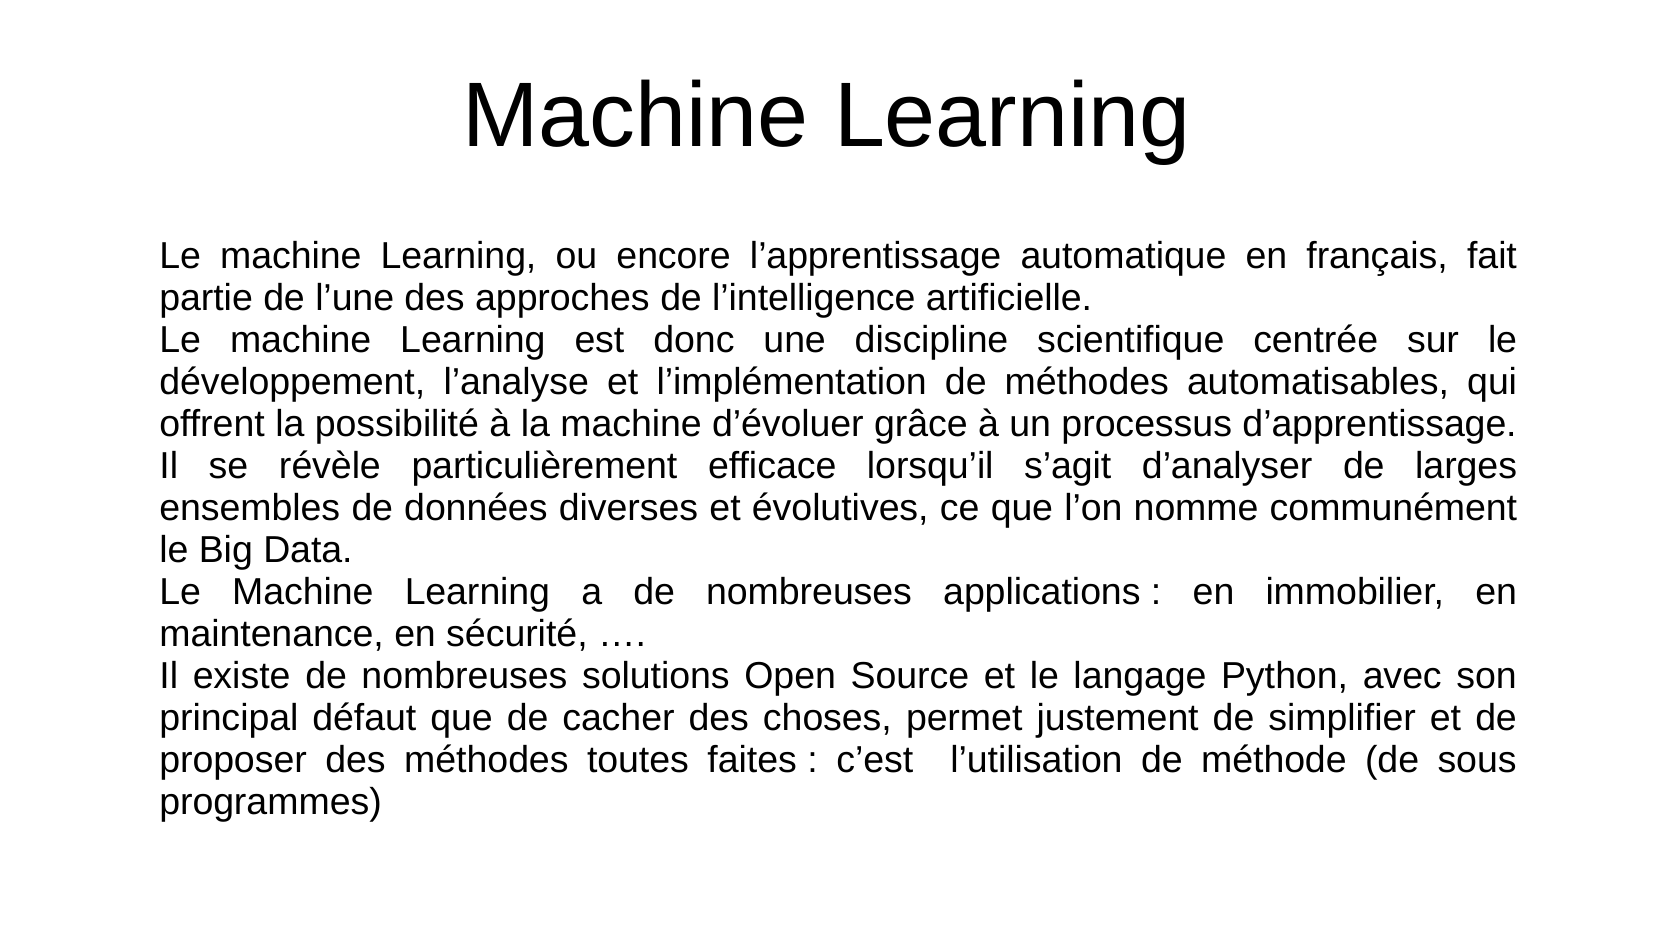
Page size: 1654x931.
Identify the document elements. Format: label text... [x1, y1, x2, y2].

title Machine Learning [82, 37, 1571, 193]
text_box Le machine Learning, ou encore l’apprentissage automatique en français, fait partie de l’une des approches de l’intelligence artificielle. Le machine Learning est donc une discipline scientifique centrée sur le développement, l’analyse et l’implémentation de méthodes automatisables, qui offrent la possibilité à la machine d’évoluer grâce à un processus d’apprentissage. Il se révèle particulièrement efficace lorsqu’il s’agit d’analyser de larges ensembles de données diverses et évolutives, ce que l’on nomme communément le Big Data. Le Machine Learning a de nombreuses applications : en immobilier, en maintenance, en sécurité, …. Il existe de nombreuses solutions Open Source et le langage Python, avec son principal défaut que de cacher des choses, permet justement de simplifier et de proposer des méthodes toutes faites : c’est l’utilisation de méthode (de sous programmes) [144, 227, 1533, 830]
